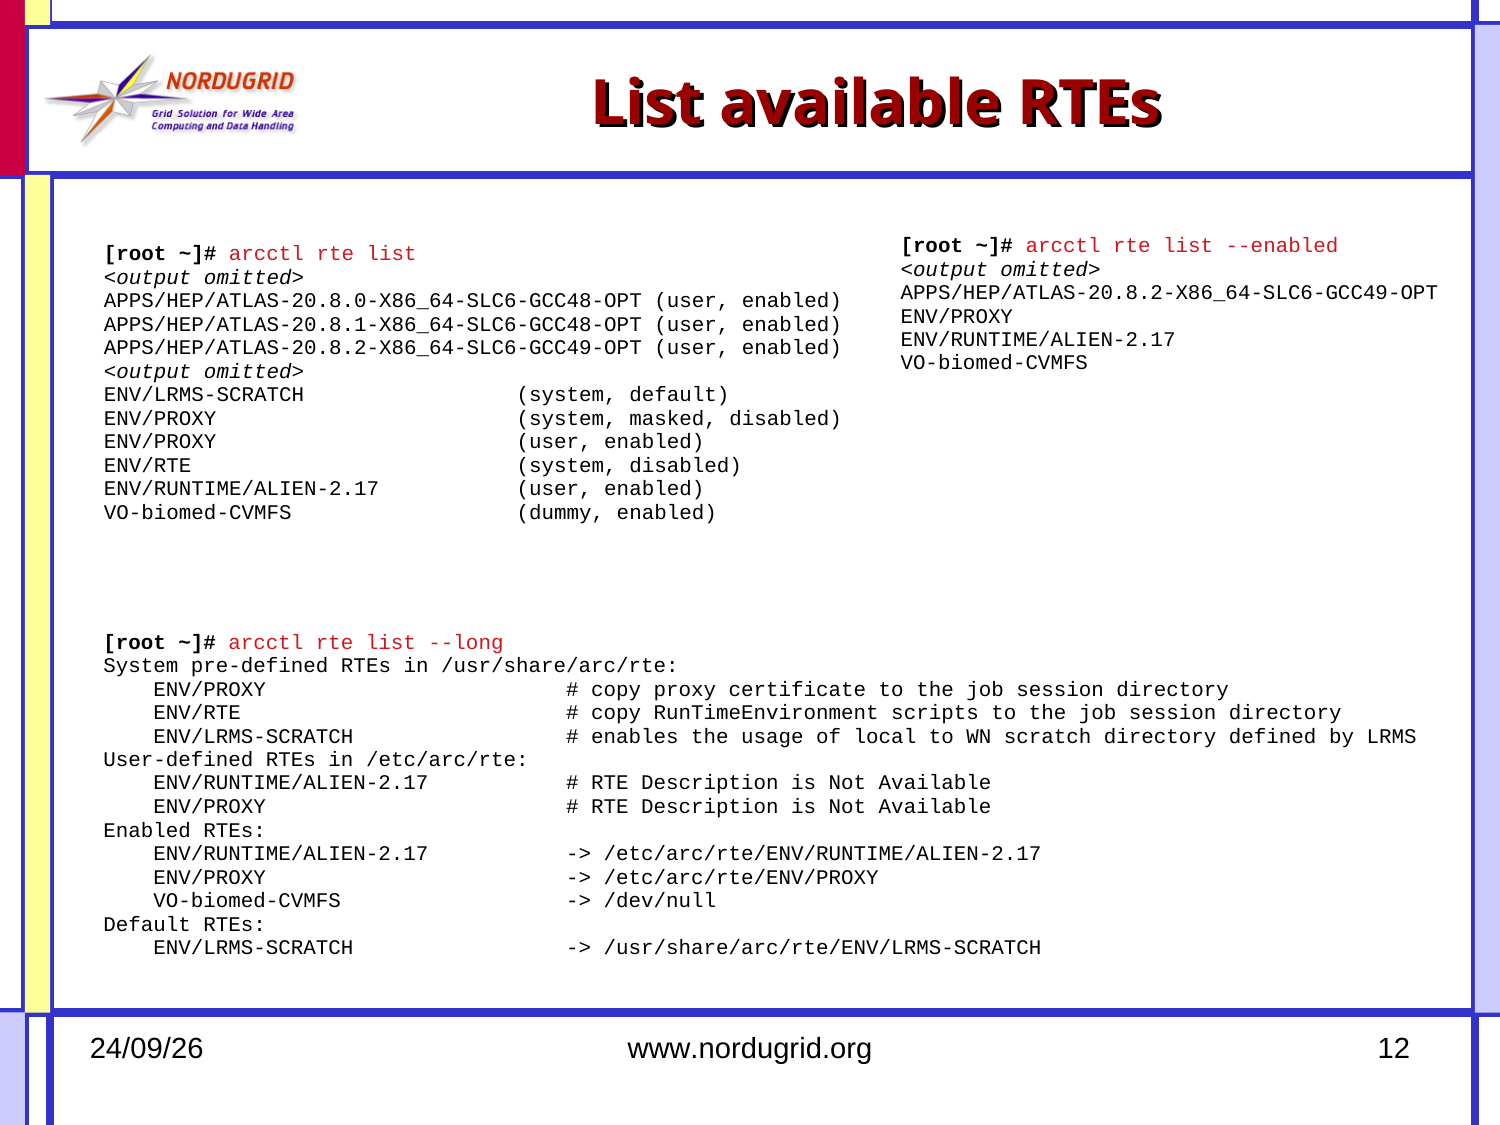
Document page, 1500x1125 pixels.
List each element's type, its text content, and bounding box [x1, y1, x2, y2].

title List available RTEs [324, 17, 1428, 183]
text_box [root ~]# arcctl rte list <output omitted> APPS/HEP/ATLAS-20.8.0-X86_64-SLC6-GCC48-OPT (user, enabled) APPS/HEP/ATLAS-20.8.1-X86_64-SLC6-GCC48-OPT (user, enabled) APPS/HEP/ATLAS-20.8.2-X86_64-SLC6-GCC49-OPT (user, enabled) <output omitted> ENV/LRMS-SCRATCH (system, default) ENV/PROXY (system, masked, disabled) ENV/PROXY (user, enabled) ENV/RTE (system, disabled) ENV/RUNTIME/ALIEN-2.17 (user, enabled) VO-biomed-CVMFS (dummy, enabled) [89, 236, 857, 534]
text_box [root ~]# arcctl rte list --enabled <output omitted> APPS/HEP/ATLAS-20.8.2-X86_64-SLC6-GCC49-OPT ENV/PROXY ENV/RUNTIME/ALIEN-2.17 VO-biomed-CVMFS [885, 227, 1453, 384]
picture [40, 49, 301, 148]
text_box [root ~]# arcctl rte list --long System pre-defined RTEs in /usr/share/arc/rte: ENV/PROXY # copy proxy certificate to the job session directory ENV/RTE # copy RunTimeEnvironment scripts to the job session directory ENV/LRMS-SCRATCH # enables the usage of local to WN scratch directory defined by LRMS User-defined RTEs in /etc/arc/rte: ENV/RUNTIME/ALIEN-2.17 # RTE Description is Not Available ENV/PROXY # RTE Description is Not Available Enabled RTEs: ENV/RUNTIME/ALIEN-2.17 -> /etc/arc/rte/ENV/RUNTIME/ALIEN-2.17 ENV/PROXY -> /etc/arc/rte/ENV/PROXY VO-biomed-CVMFS -> /dev/null Default RTEs: ENV/LRMS-SCRATCH -> /usr/share/arc/rte/ENV/LRMS-SCRATCH [88, 624, 1431, 969]
